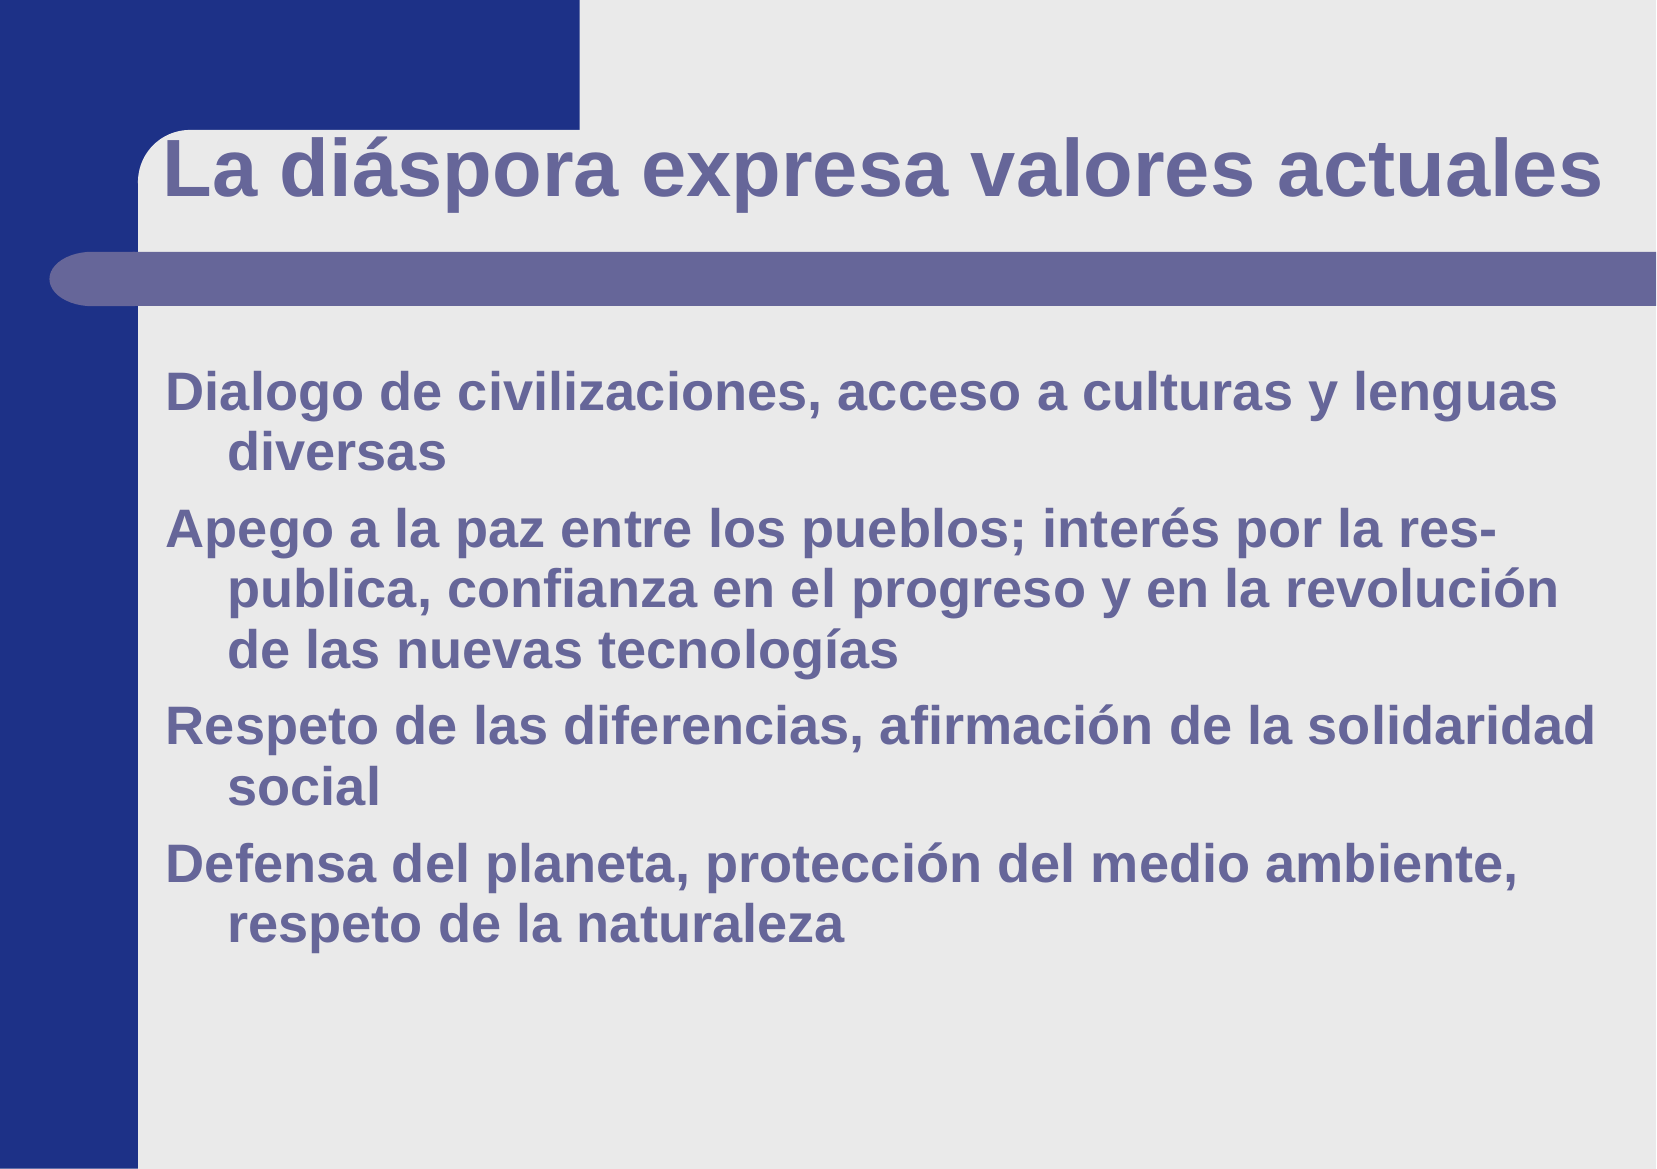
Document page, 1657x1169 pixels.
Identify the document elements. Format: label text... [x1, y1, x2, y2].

title La diáspora expresa valores actuales [162, 82, 1612, 263]
list Dialogo de civilizaciones, acceso a culturas y lenguas diversas Apego a la paz entre los pueblos; interés por la res-publica, confianza en el progreso y en la revolución de las nuevas tecnologías Respeto de las diferencias, afirmación de la solidaridad social Defensa del planeta, protección del medio ambiente, respeto de la naturaleza [165, 361, 1615, 1019]
